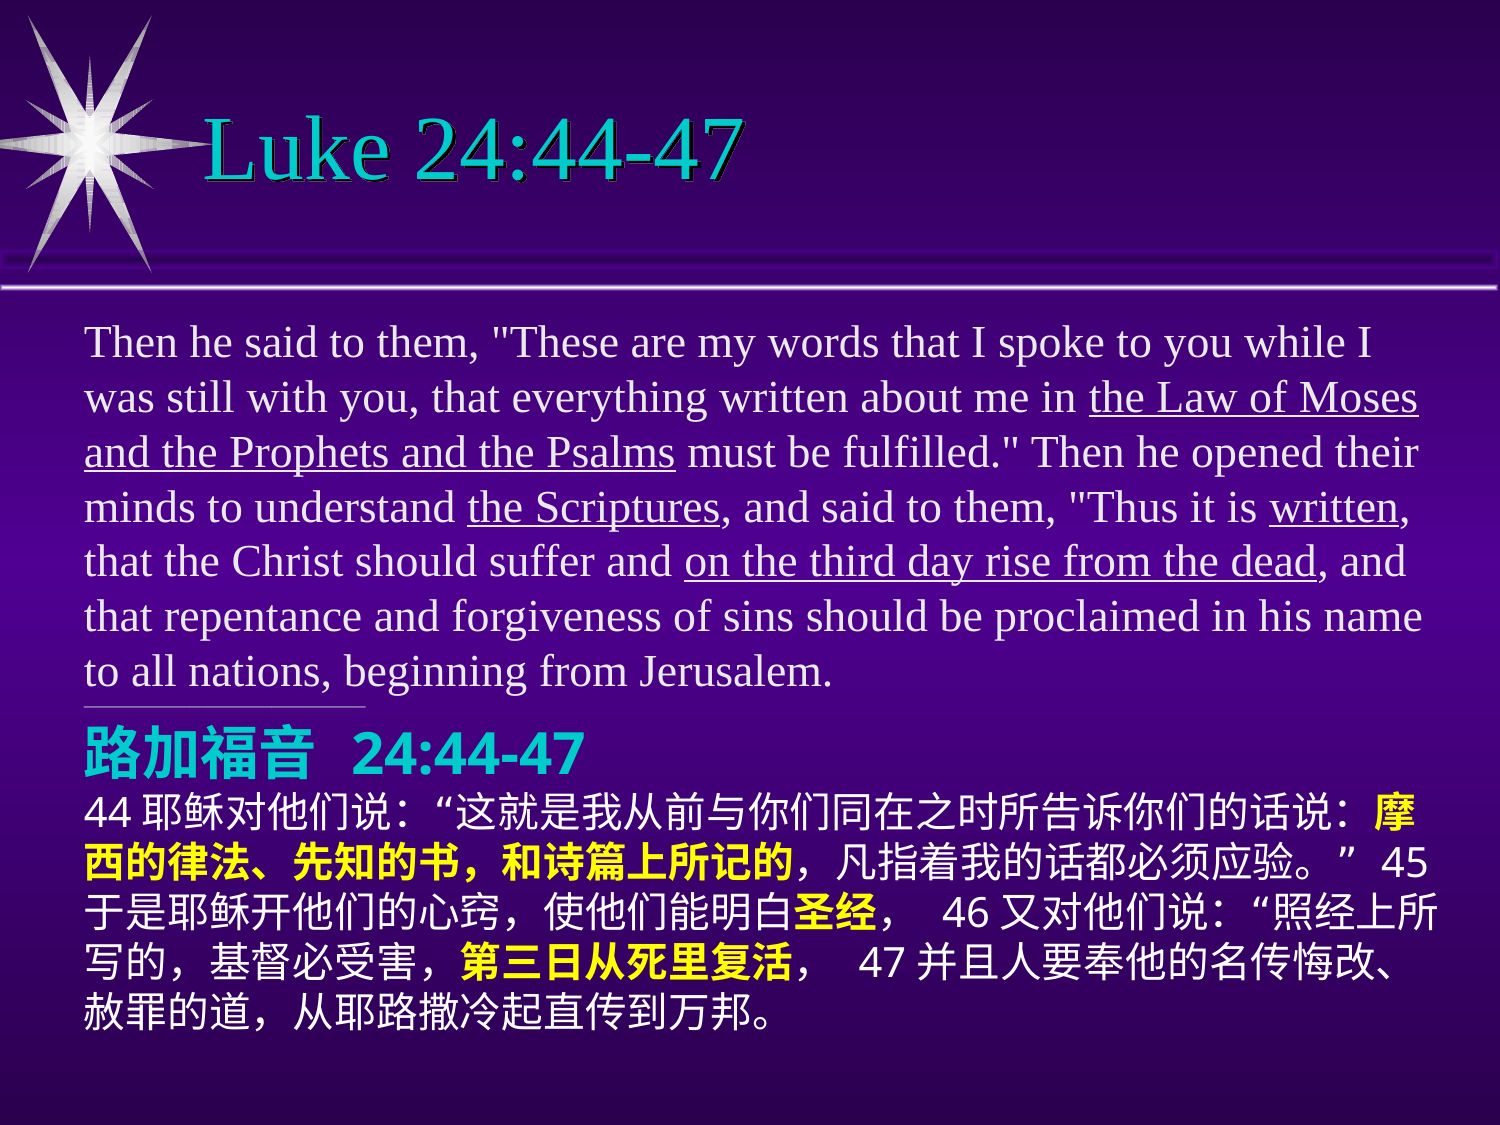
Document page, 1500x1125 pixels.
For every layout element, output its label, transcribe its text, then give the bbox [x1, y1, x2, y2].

title Luke 24:44-47 [187, 56, 1463, 244]
text_box Then he said to them, "These are my words that I spoke to you while I was still with you, that everything written about me in the Law of Moses and the Prophets and the Psalms must be fulfilled." Then he opened their minds to understand the Scriptures, and said to them, "Thus it is written, that the Christ should suffer and on the third day rise from the dead, and that repentance and forgiveness of sins should be proclaimed in his name to all nations, beginning from Jerusalem. ──────────────────────── 路加福音 24:44-47 44耶稣对他们说：“这就是我从前与你们同在之时所告诉你们的话说：摩西的律法、先知的书，和诗篇上所记的，凡指着我的话都必须应验。” 45于是耶稣开他们的心窍，使他们能明白圣经， 46又对他们说：“照经上所写的，基督必受害，第三日从死里复活， 47并且人要奉他的名传悔改、赦罪的道，从耶路撒冷起直传到万邦。 [69, 304, 1463, 1125]
